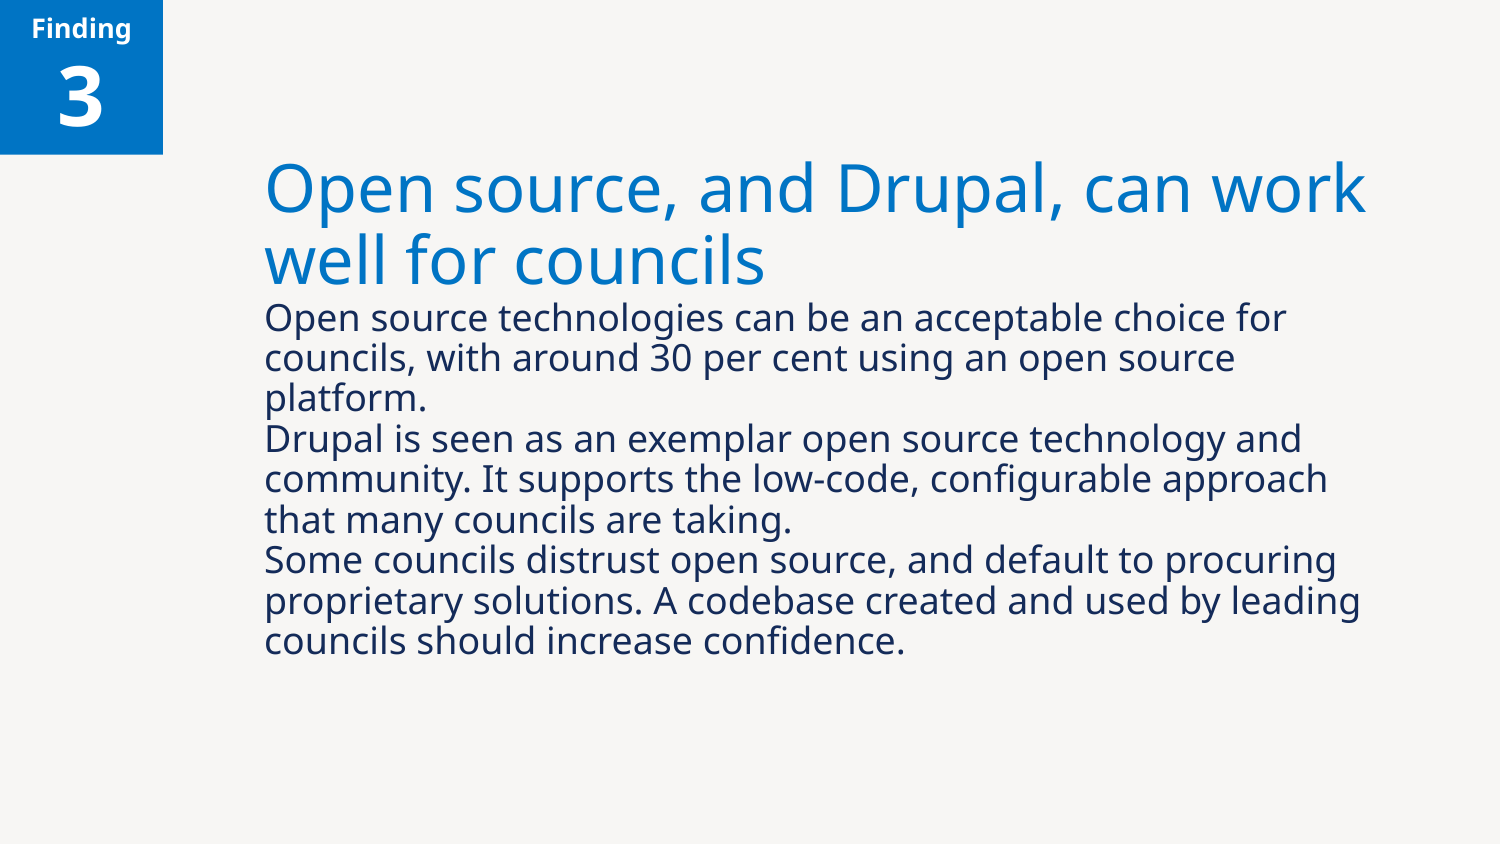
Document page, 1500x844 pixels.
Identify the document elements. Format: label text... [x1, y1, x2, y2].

text_box Finding 3 [0, 0, 163, 155]
title Open source, and Drupal, can work well for councils Open source technologies can be an acceptable choice for councils, with around 30 per cent using an open source platform. Drupal is seen as an exemplar open source technology and community. It supports the low-code, configurable approach that many councils are taking. Some councils distrust open source, and default to procuring proprietary solutions. A codebase created and used by leading councils should increase confidence. [264, 154, 1373, 778]
